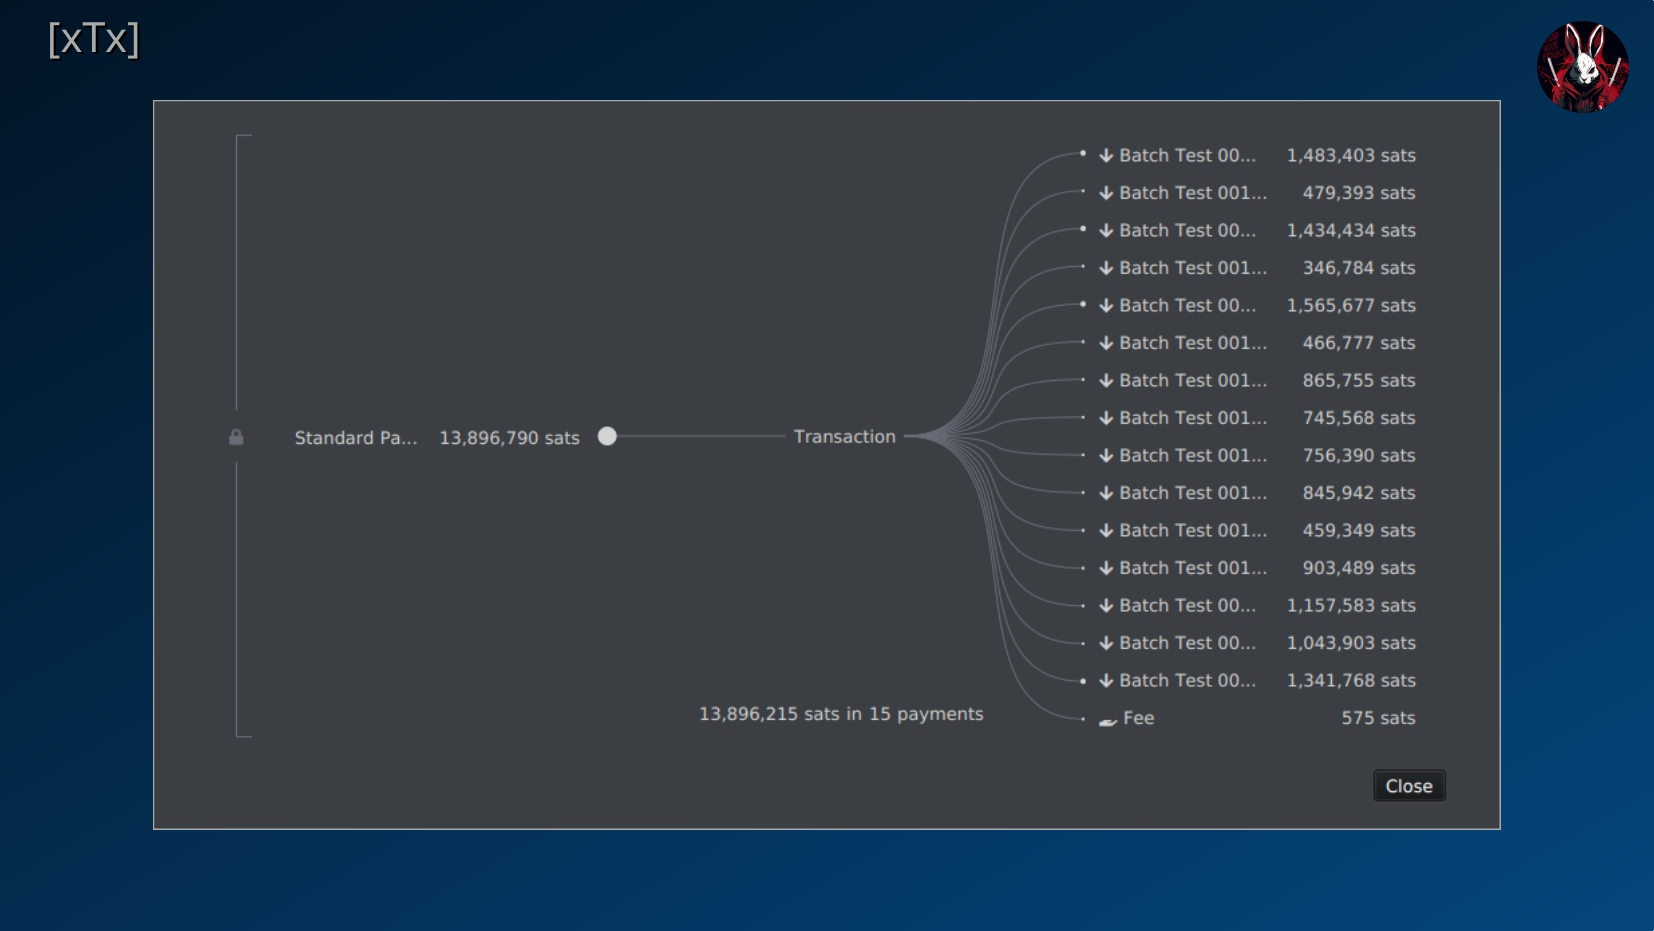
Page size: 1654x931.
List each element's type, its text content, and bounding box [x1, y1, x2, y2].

picture [153, 100, 1501, 830]
picture [1537, 21, 1629, 113]
text_box [xTx] [0, 0, 188, 76]
